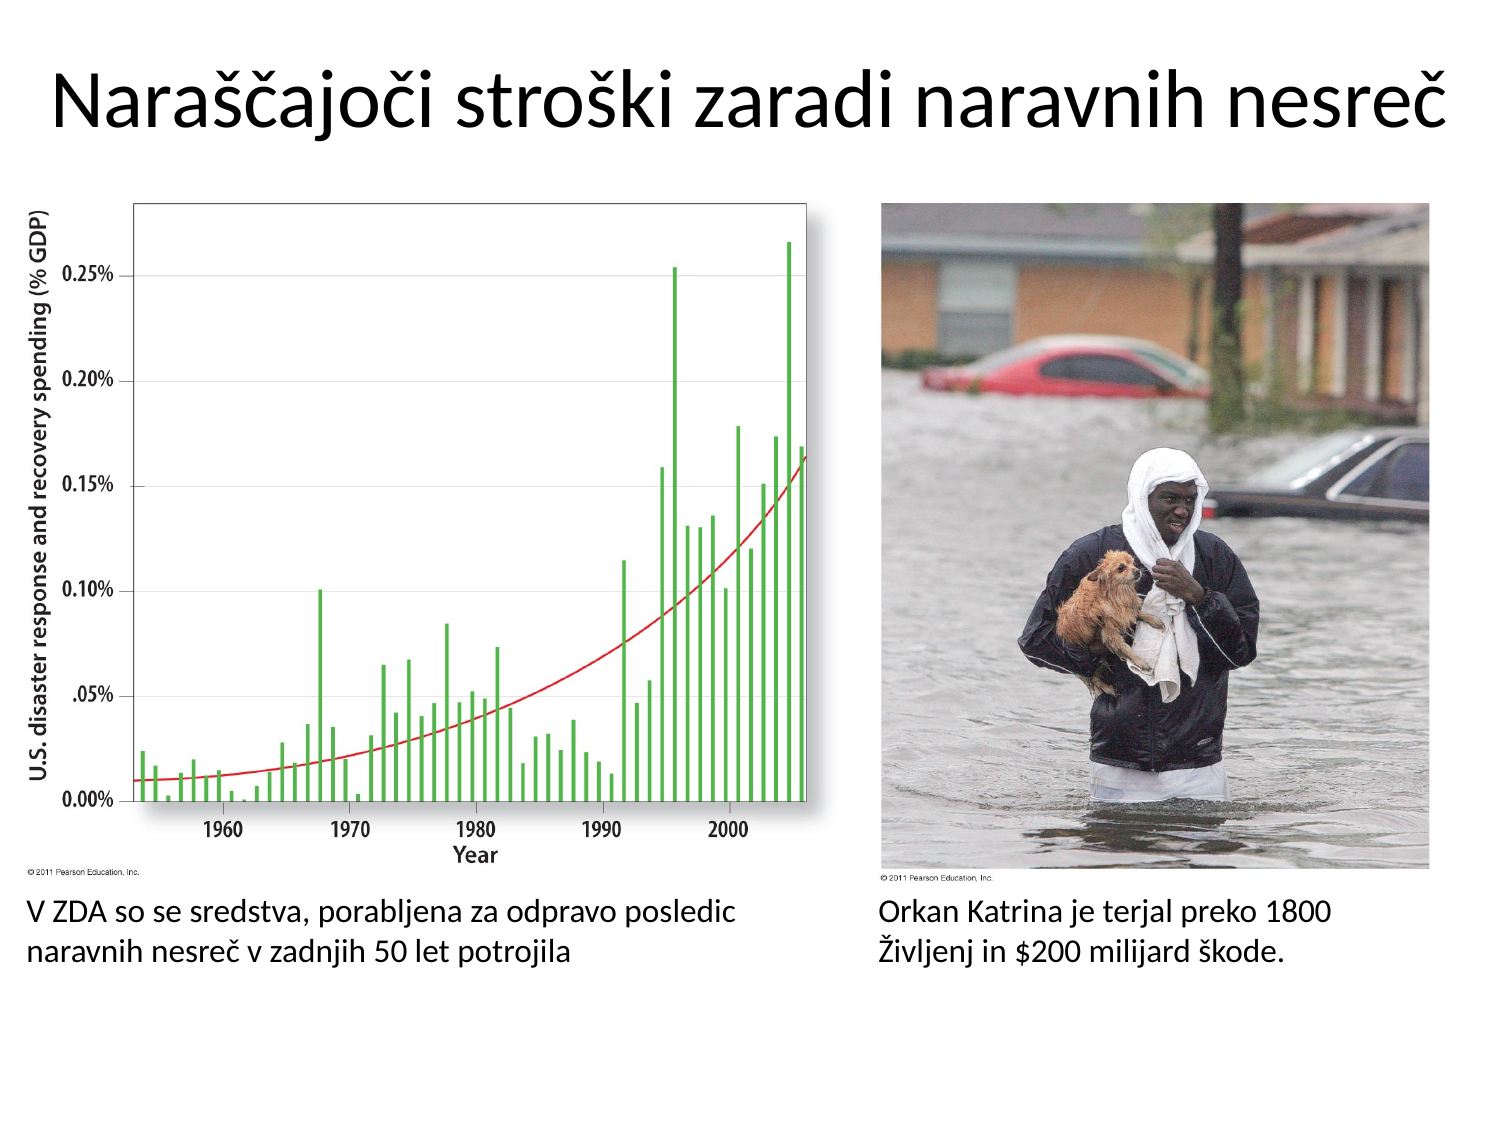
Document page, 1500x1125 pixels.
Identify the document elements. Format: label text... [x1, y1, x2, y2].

text_box Orkan Katrina je terjal preko 1800 Življenj in $200 milijard škode. [863, 882, 1489, 977]
text_box V ZDA so se sredstva, porabljena za odpravo posledic naravnih nesreč v zadnjih 50 let potrojila [11, 881, 754, 977]
picture [24, 199, 841, 882]
title Naraščajoči stroški zaradi naravnih nesreč [0, 7, 1500, 182]
picture [877, 199, 1433, 888]
